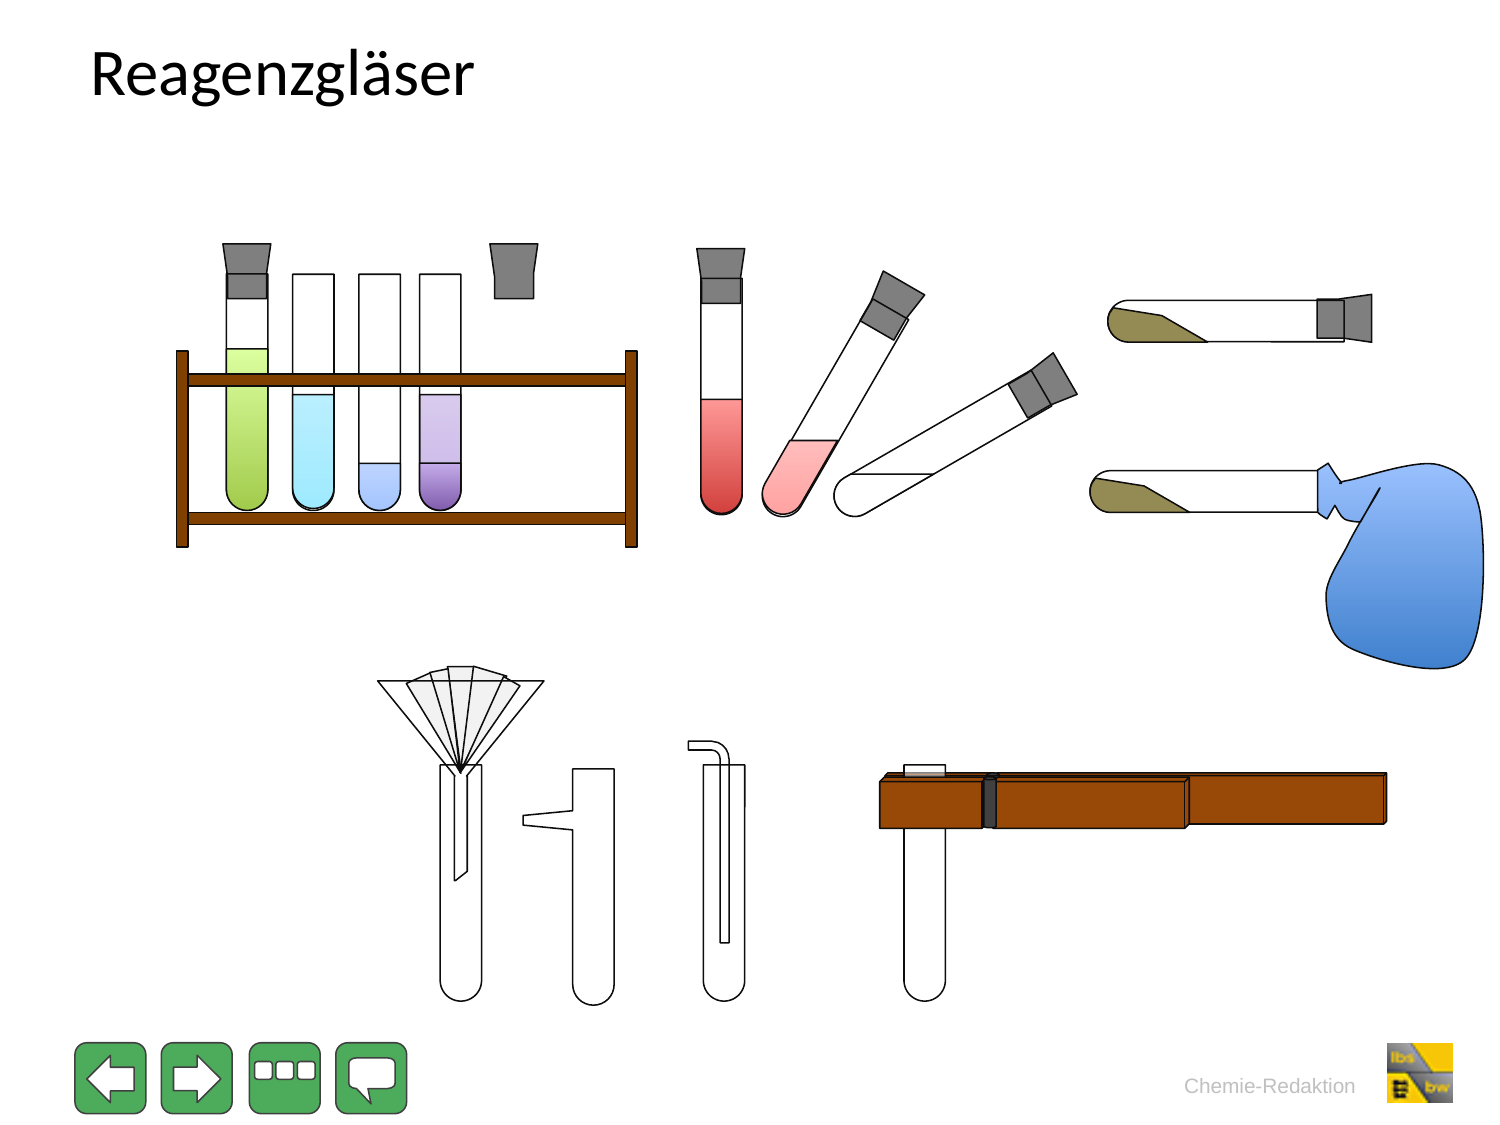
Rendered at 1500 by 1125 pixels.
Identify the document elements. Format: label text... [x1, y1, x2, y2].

text_box [834, 474, 934, 517]
text_box [1090, 478, 1190, 513]
text_box [228, 275, 267, 299]
text_box [702, 280, 741, 304]
text_box [700, 399, 743, 514]
text_box [1032, 352, 1078, 404]
text_box [720, 766, 730, 943]
text_box [1317, 302, 1343, 339]
text_box [523, 768, 615, 1006]
text_box [762, 440, 838, 515]
text_box [872, 271, 925, 317]
text_box [456, 766, 465, 774]
text_box [489, 243, 538, 299]
text_box [414, 666, 510, 680]
text_box [176, 348, 637, 547]
text_box [862, 301, 906, 341]
text_box [696, 248, 745, 277]
text_box [1008, 372, 1050, 418]
text_box [406, 682, 520, 764]
text_box [879, 764, 1387, 1002]
picture [1387, 1043, 1453, 1103]
title Reagenzgläser [75, 20, 1426, 110]
text_box [688, 741, 730, 764]
text_box [222, 243, 271, 273]
text_box [1107, 307, 1208, 343]
text_box [1339, 294, 1372, 343]
text_box [1317, 463, 1484, 669]
